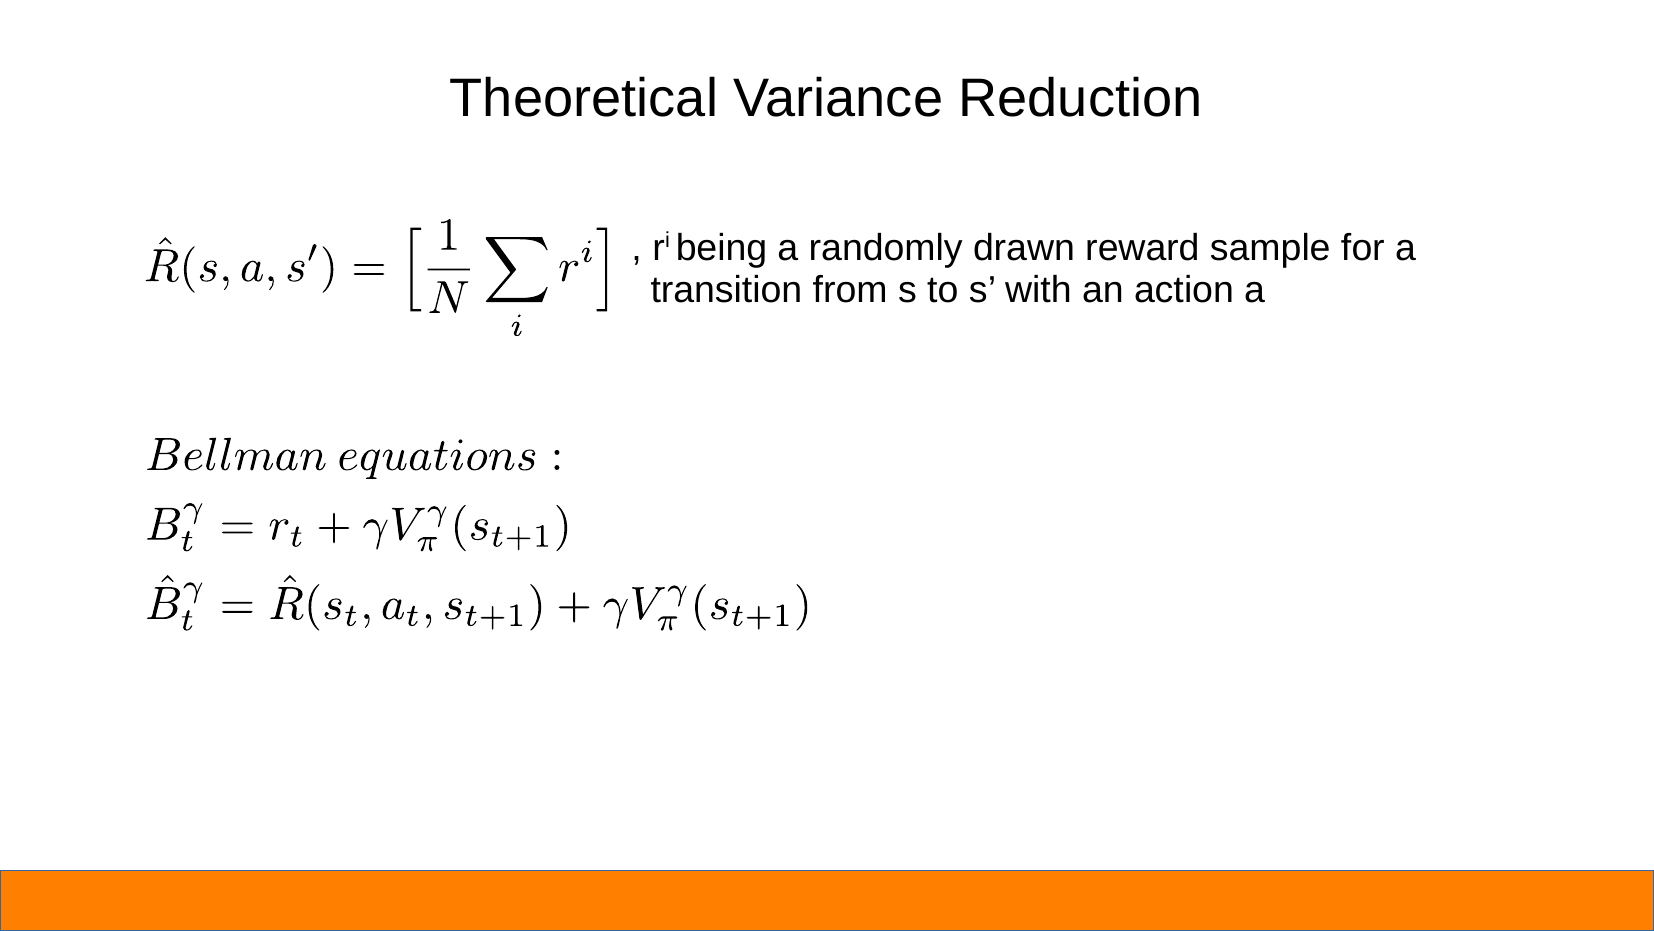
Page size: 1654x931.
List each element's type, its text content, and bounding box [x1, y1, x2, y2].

picture [144, 437, 812, 631]
text_box [0, 870, 1654, 931]
text_box Theoretical Variance Reduction [253, 60, 1400, 135]
text_box , ri being a randomly drawn reward sample for a transition from s to s’ with an action a [91, 135, 1562, 908]
